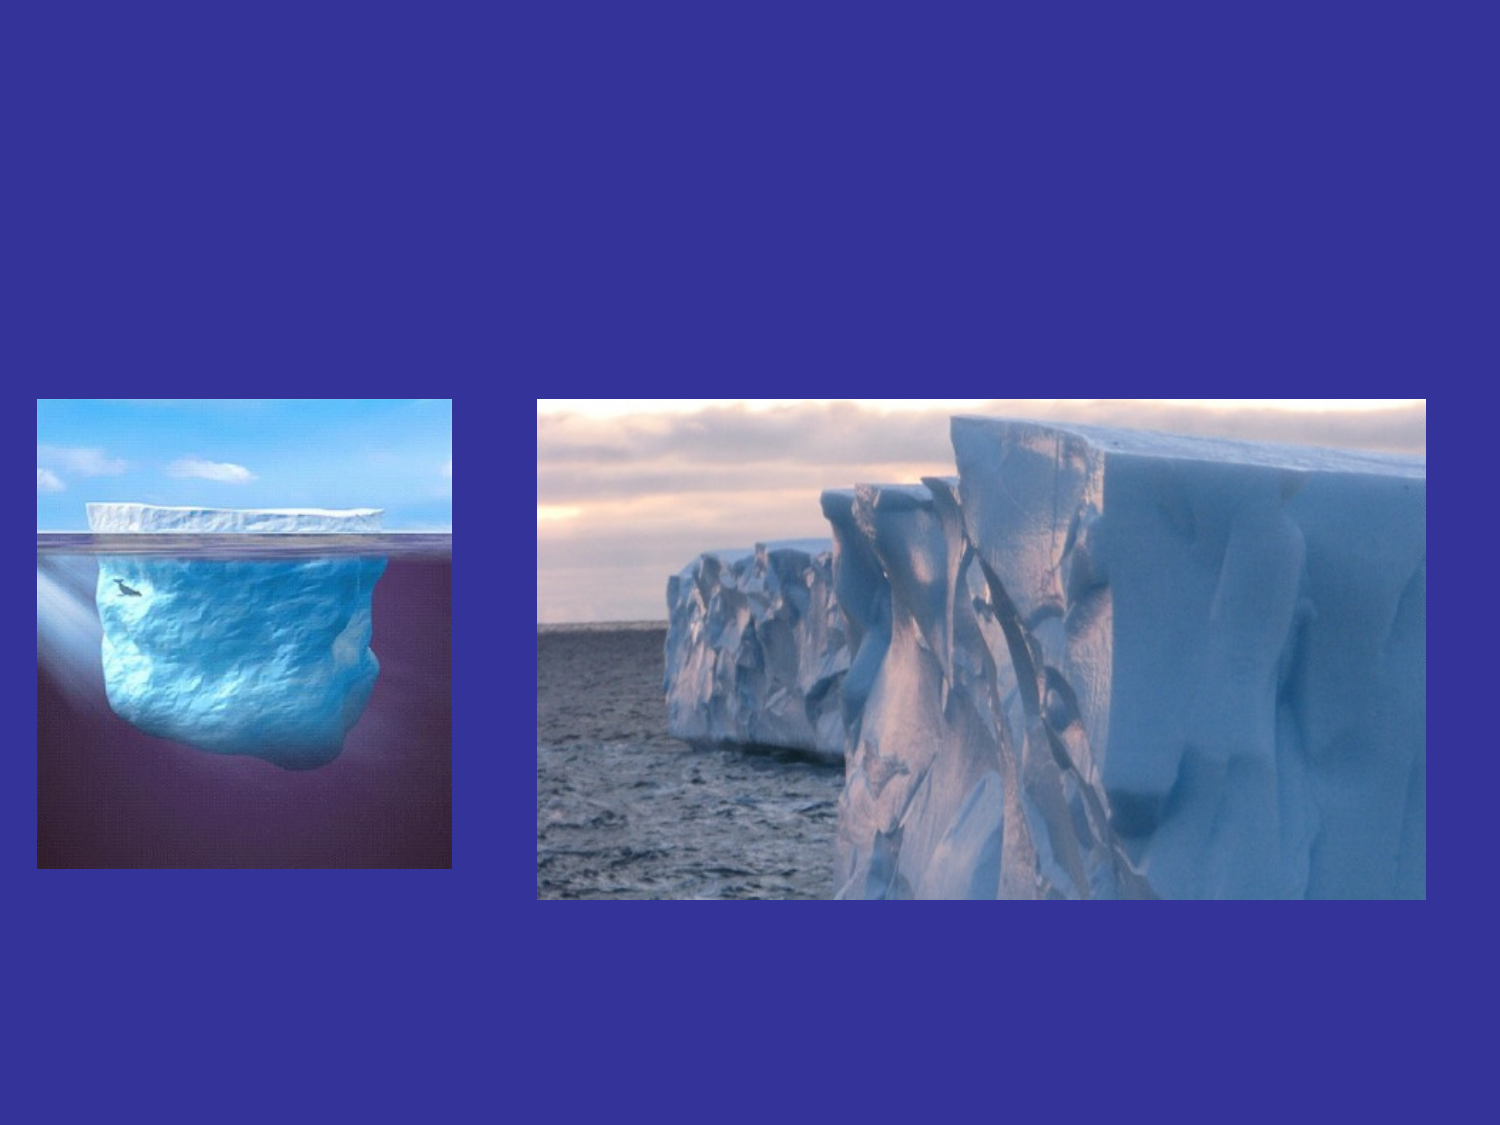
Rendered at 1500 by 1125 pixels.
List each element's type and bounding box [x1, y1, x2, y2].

picture [37, 399, 452, 869]
picture [537, 399, 1426, 900]
